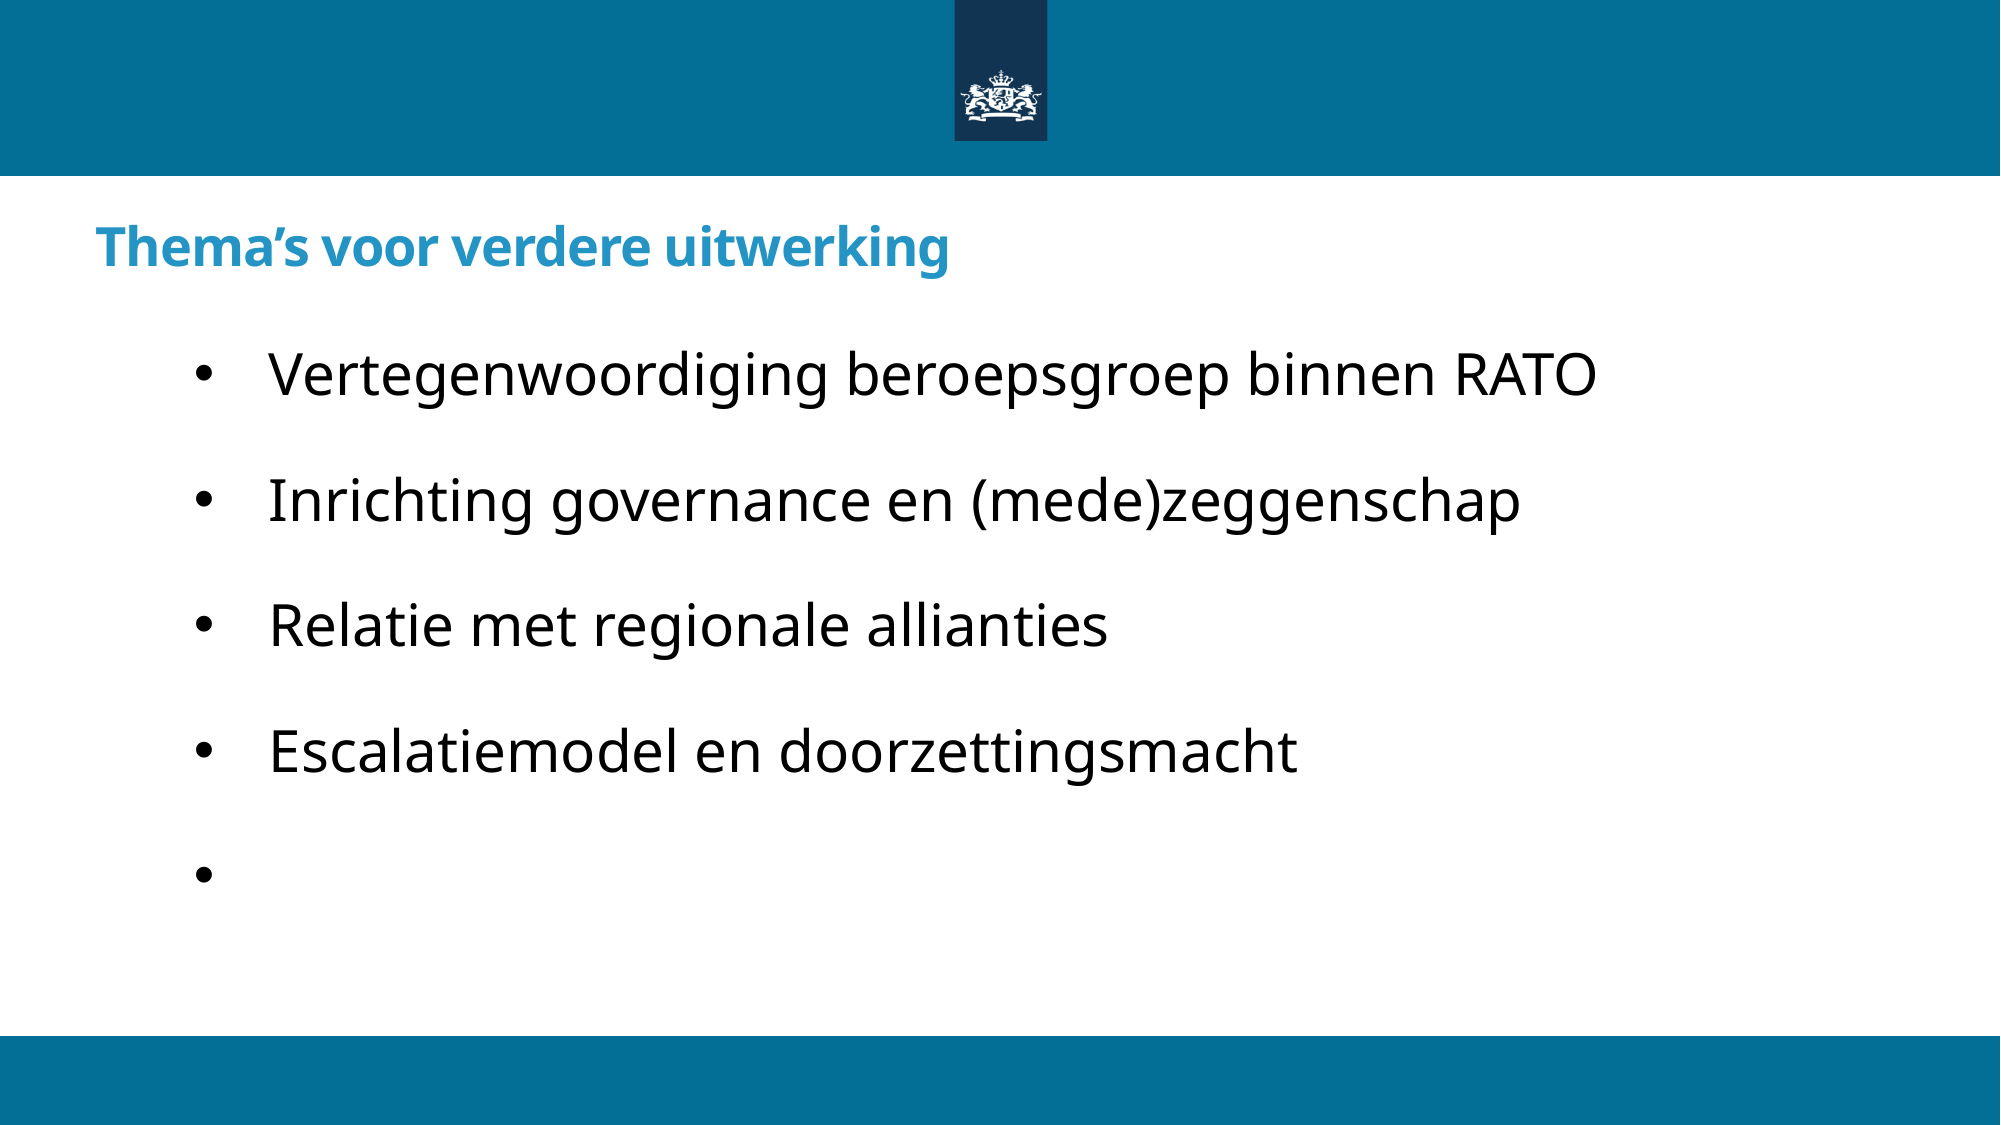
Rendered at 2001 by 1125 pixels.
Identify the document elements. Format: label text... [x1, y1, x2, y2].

title Thema’s voor verdere uitwerking [80, 202, 1797, 297]
list Vertegenwoordiging beroepsgroep binnen RATO Inrichting governance en (mede)zeggenschap Relatie met regionale allianties Escalatiemodel en doorzettingsmacht [178, 295, 1896, 997]
